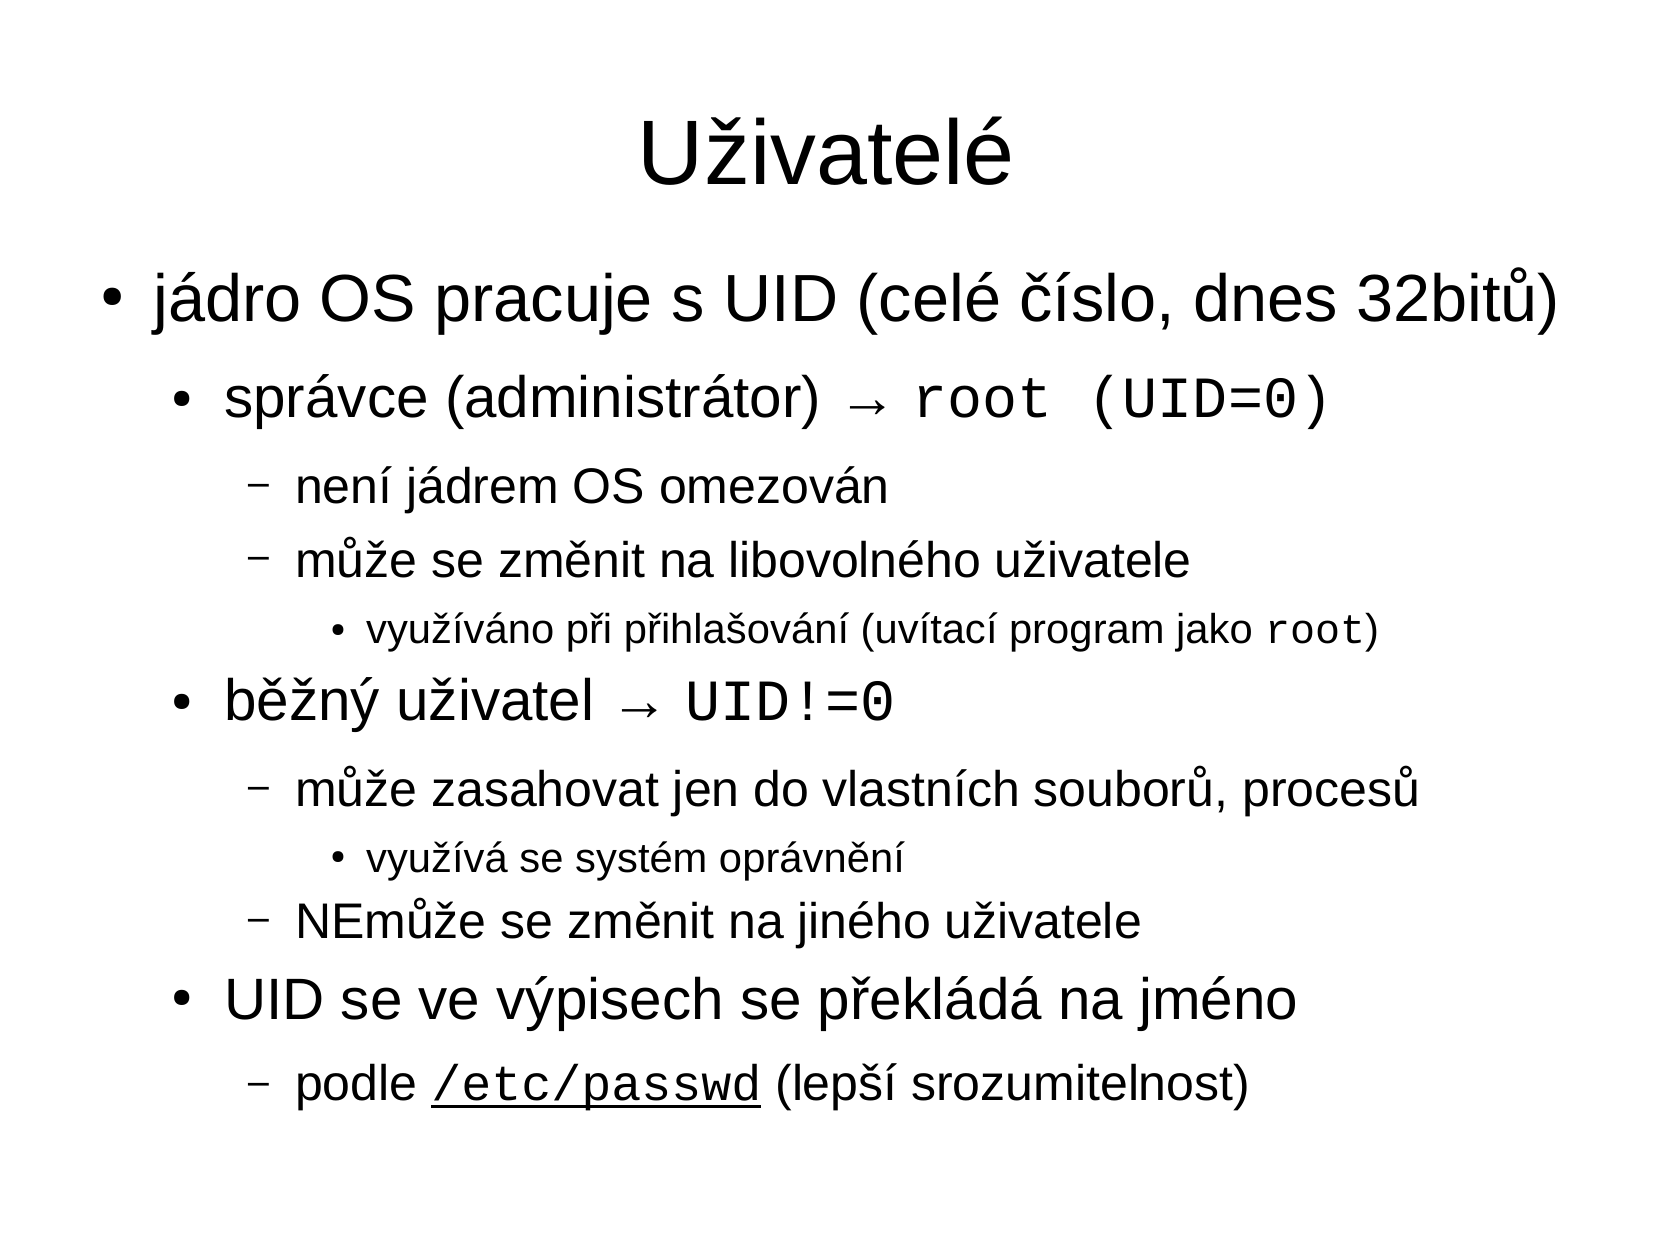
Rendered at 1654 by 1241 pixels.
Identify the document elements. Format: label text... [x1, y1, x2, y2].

title Uživatelé [82, 56, 1571, 250]
list jádro OS pracuje s UID (celé číslo, dnes 32bitů) správce (administrátor) → root (UID=0) není jádrem OS omezován může se změnit na libovolného uživatele využíváno při přihlašování (uvítací program jako root) běžný uživatel → UID!=0 může zasahovat jen do vlastních souborů, procesů využívá se systém oprávnění NEmůže se změnit na jiného uživatele UID se ve výpisech se překládá na jméno podle /etc/passwd (lepší srozumitelnost) [82, 260, 1571, 1116]
